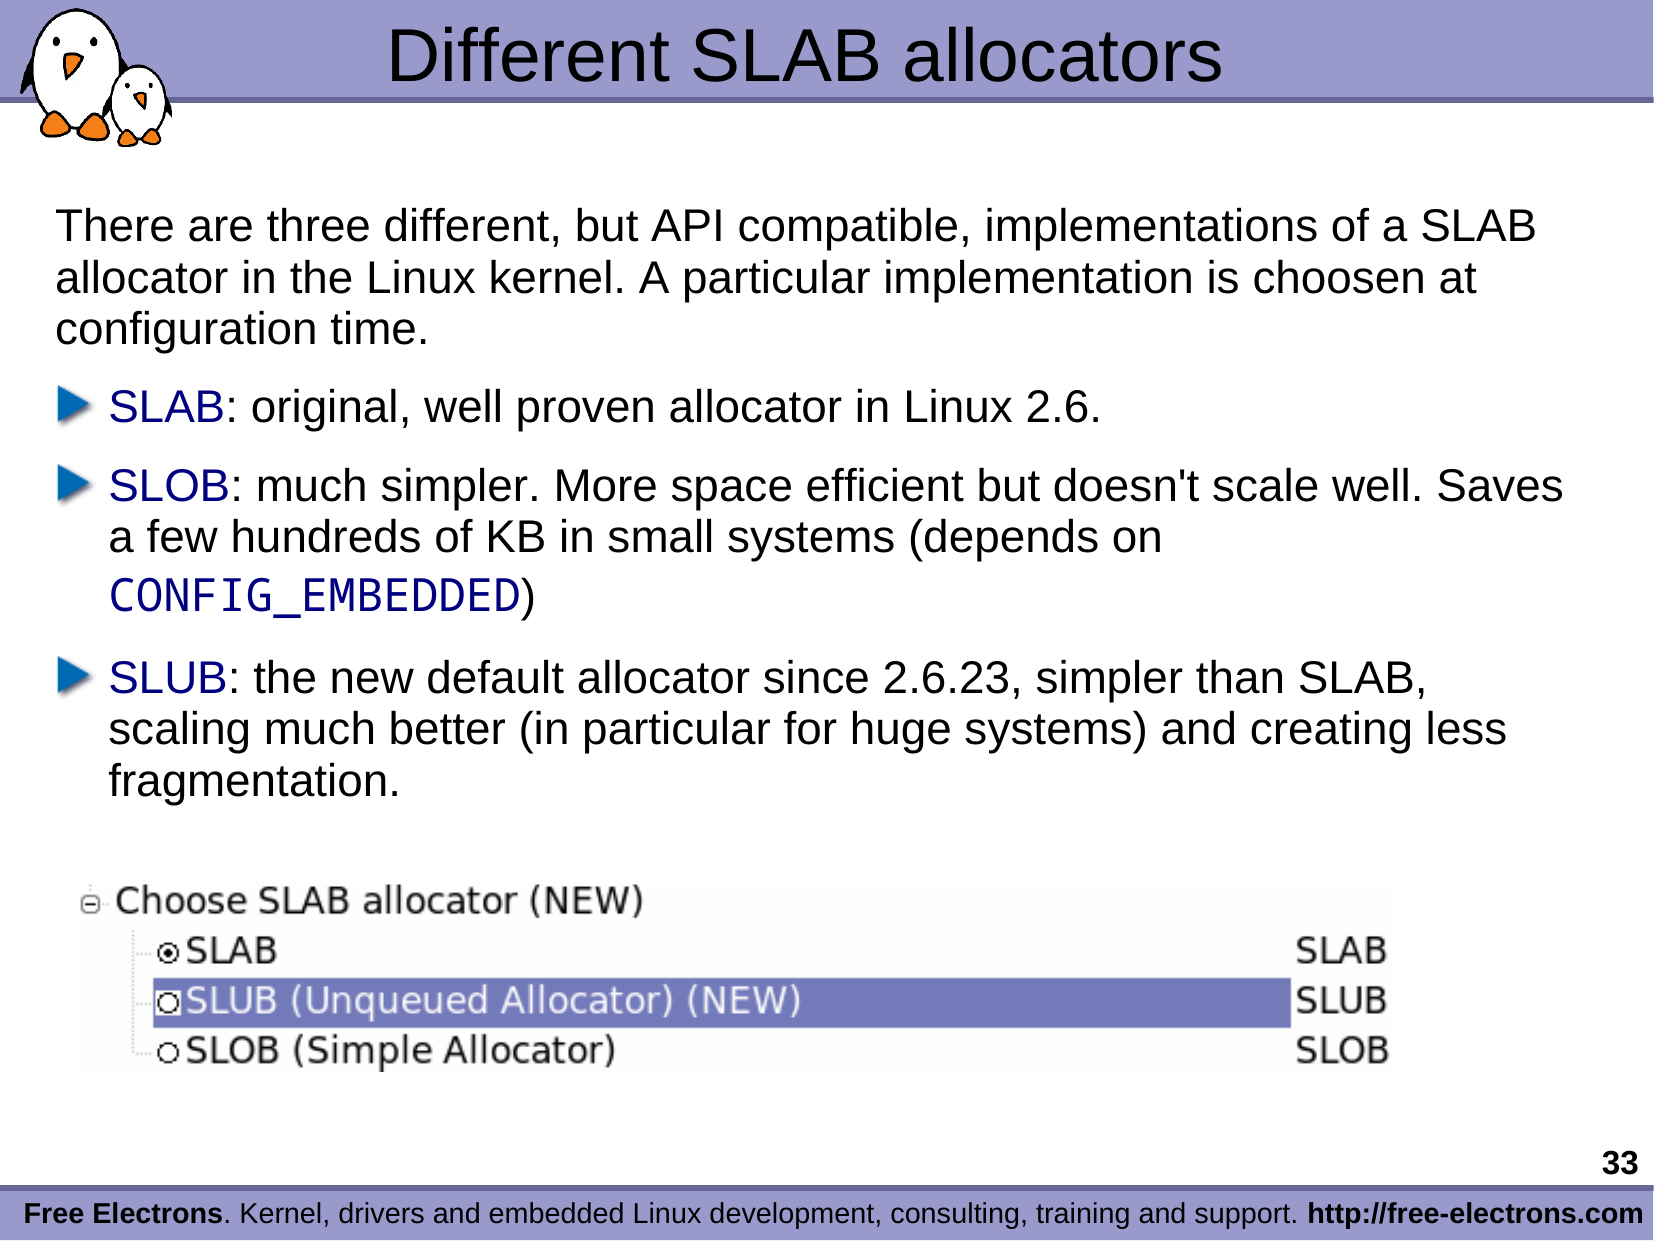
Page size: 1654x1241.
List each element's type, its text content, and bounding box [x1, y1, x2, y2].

list There are three different, but API compatible, implementations of a SLAB allocator in the Linux kernel. A particular implementation is choosen at configuration time. SLAB: original, well proven allocator in Linux 2.6. SLOB: much simpler. More space efficient but doesn't scale well. Saves a few hundreds of KB in small systems (depends on CONFIG_EMBEDDED) SLUB: the new default allocator since 2.6.23, simpler than SLAB, scaling much better (in particular for huge systems) and creating less fragmentation. [37, 200, 1576, 1051]
picture [75, 883, 1398, 1072]
picture [20, 8, 172, 147]
title Different SLAB allocators [60, 0, 1551, 111]
